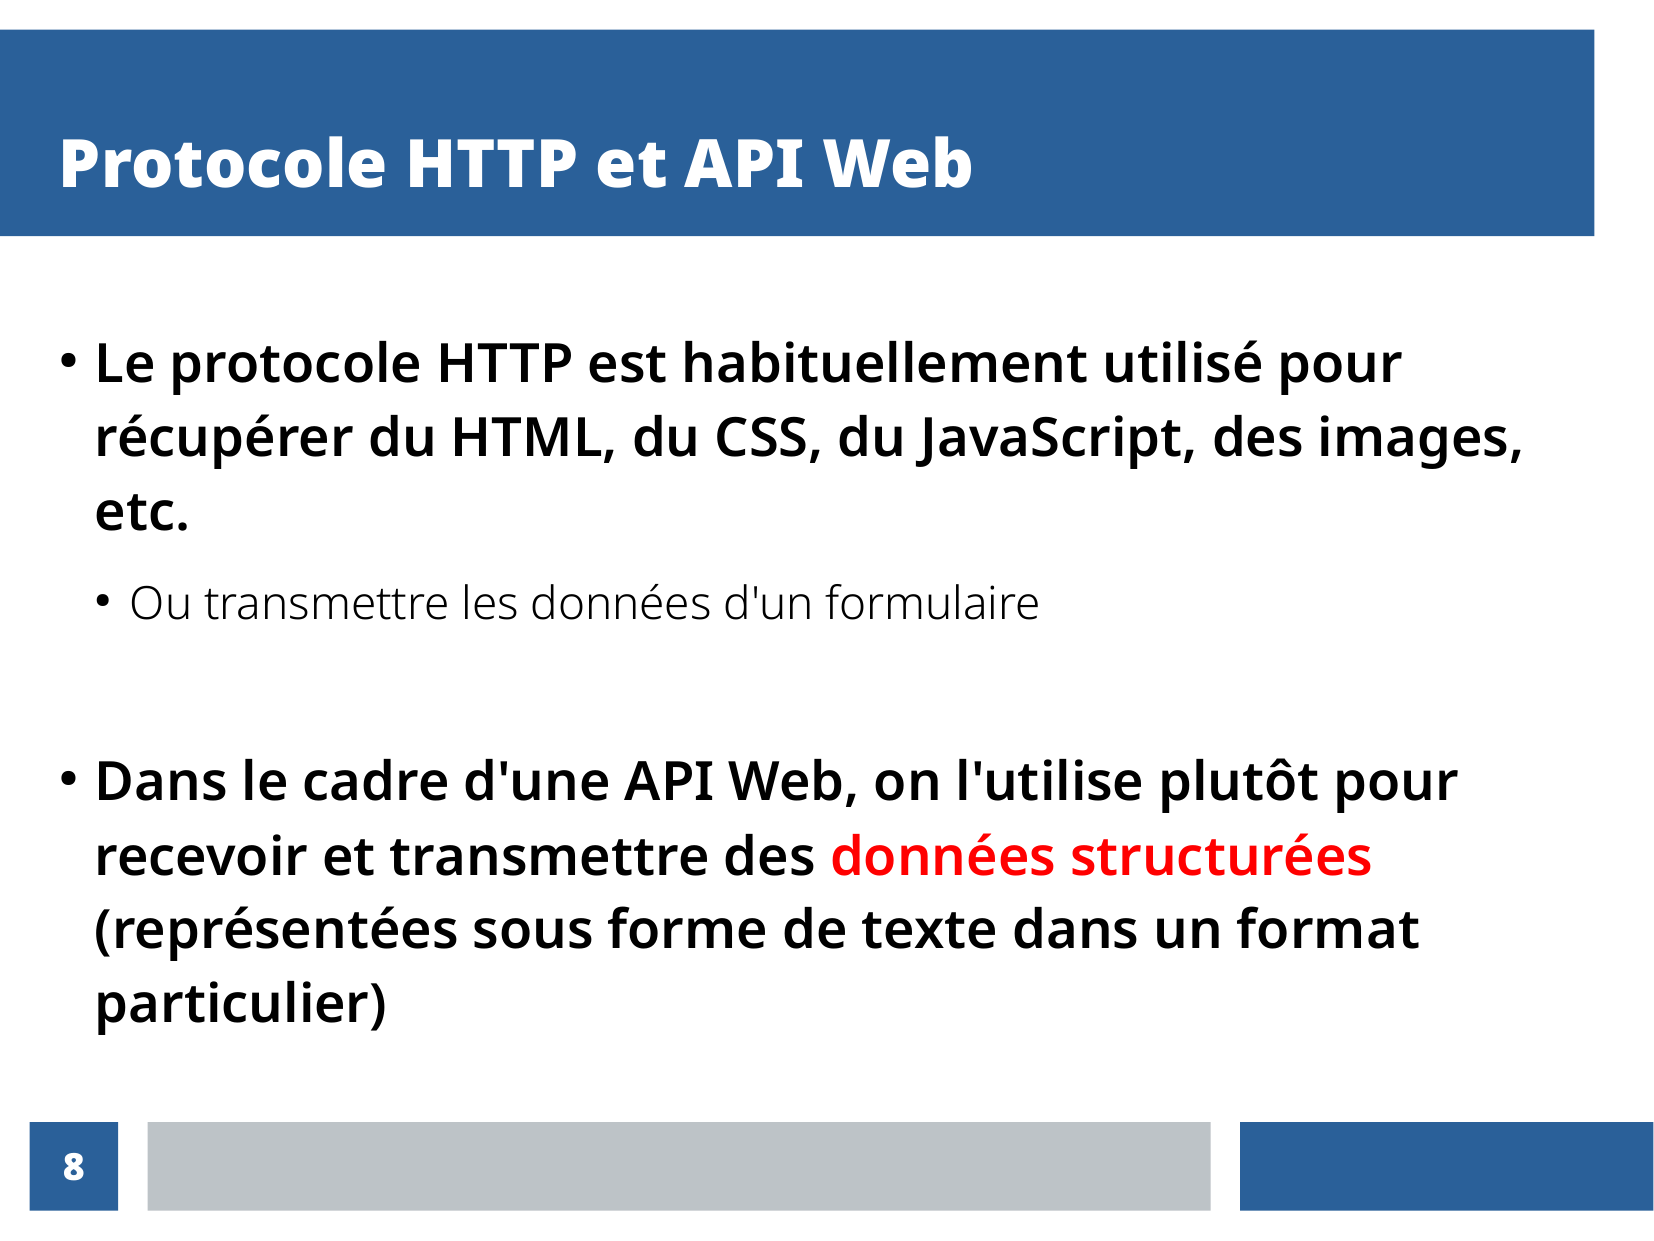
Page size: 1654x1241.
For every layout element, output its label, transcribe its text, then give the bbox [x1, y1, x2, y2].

list Le protocole HTTP est habituellement utilisé pour récupérer du HTML, du CSS, du JavaScript, des images, etc. Ou transmettre les données d'un formulaire Dans le cadre d'une API Web, on l'utilise plutôt pour recevoir et transmettre des données structurées (représentées sous forme de texte dans un format particulier) [59, 324, 1565, 1093]
title Protocole HTTP et API Web [59, 59, 1595, 207]
